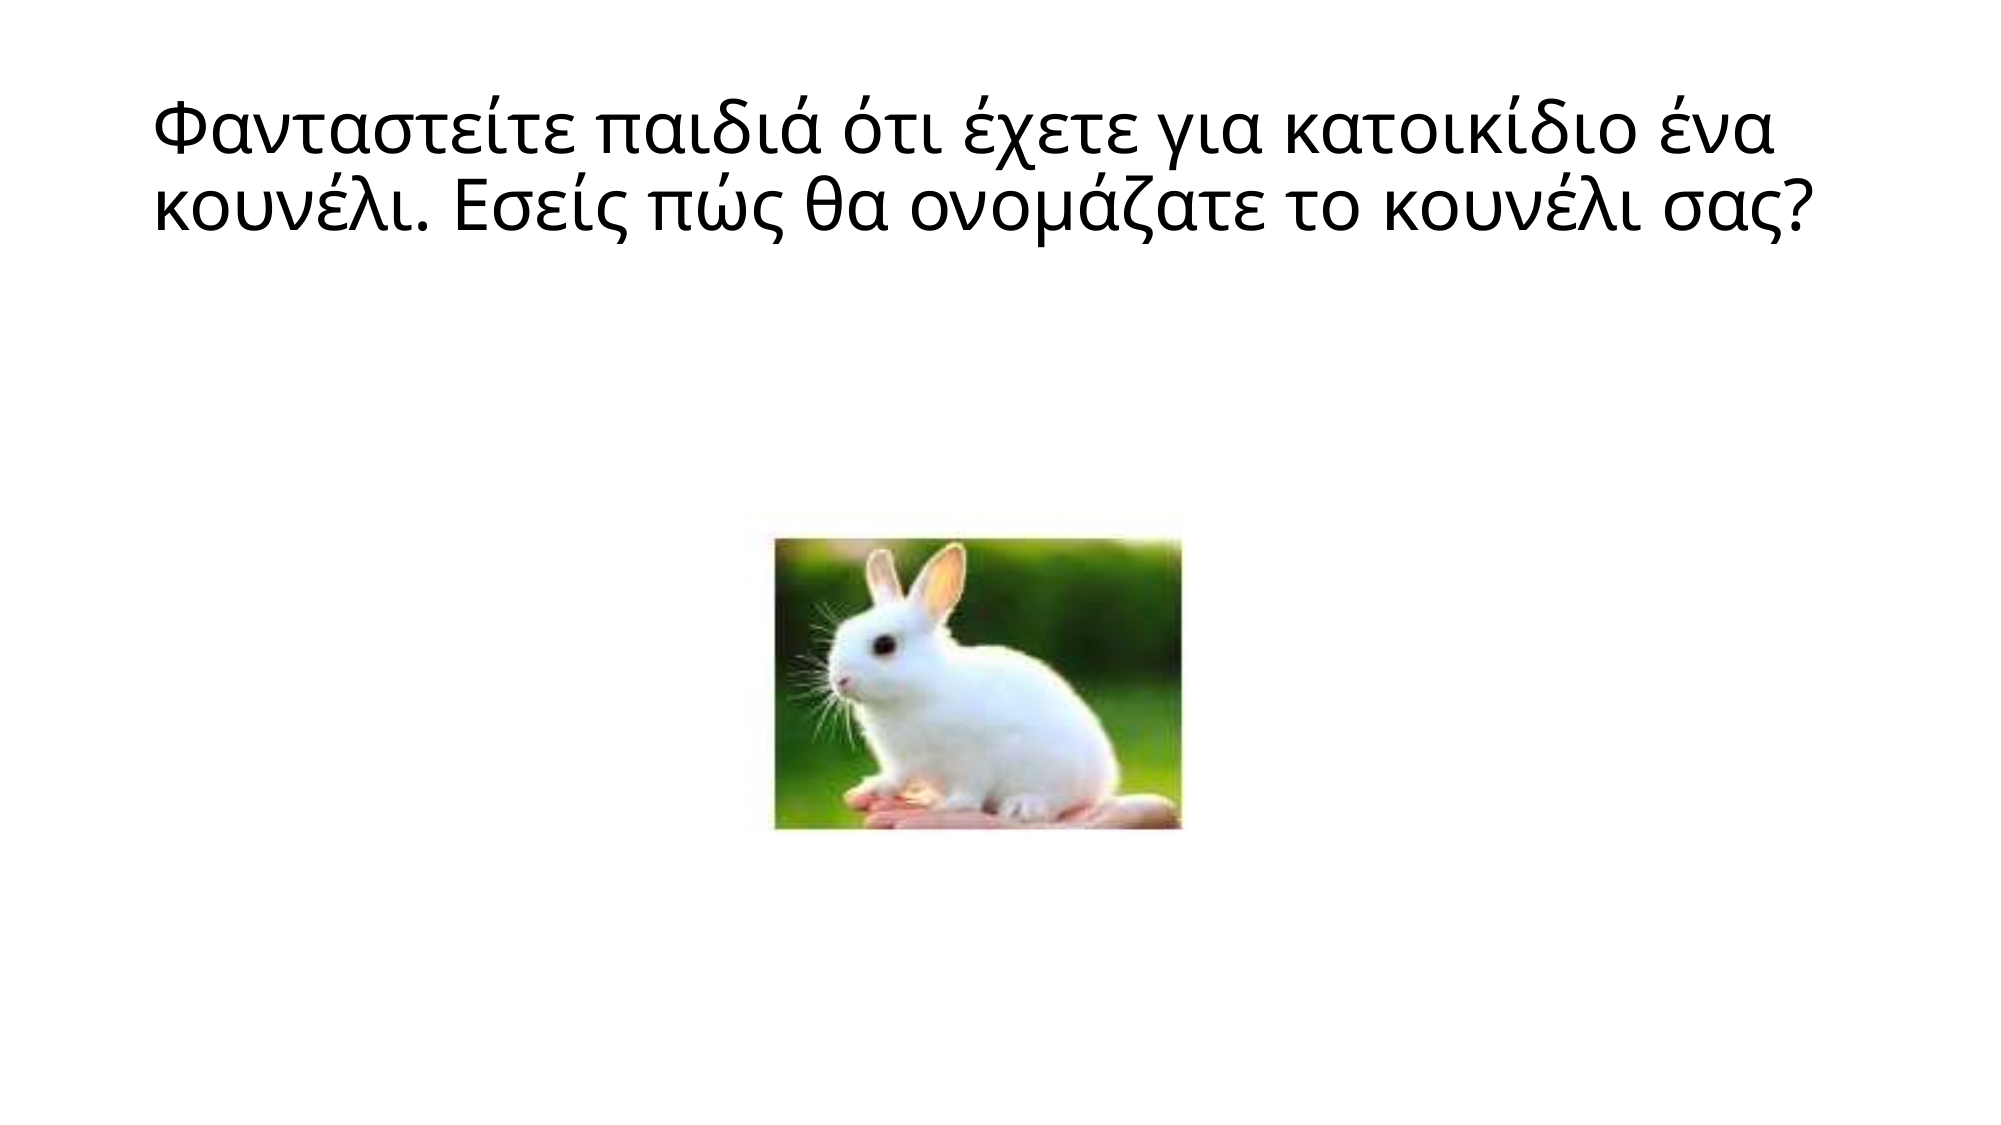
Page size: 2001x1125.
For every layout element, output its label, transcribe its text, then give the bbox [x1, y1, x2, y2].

title Φανταστείτε παιδιά ότι έχετε για κατοικίδιο ένα κουνέλι. Εσείς πώς θα ονομάζατε το κουνέλι σας? [137, 59, 1863, 278]
picture [669, 409, 1289, 960]
